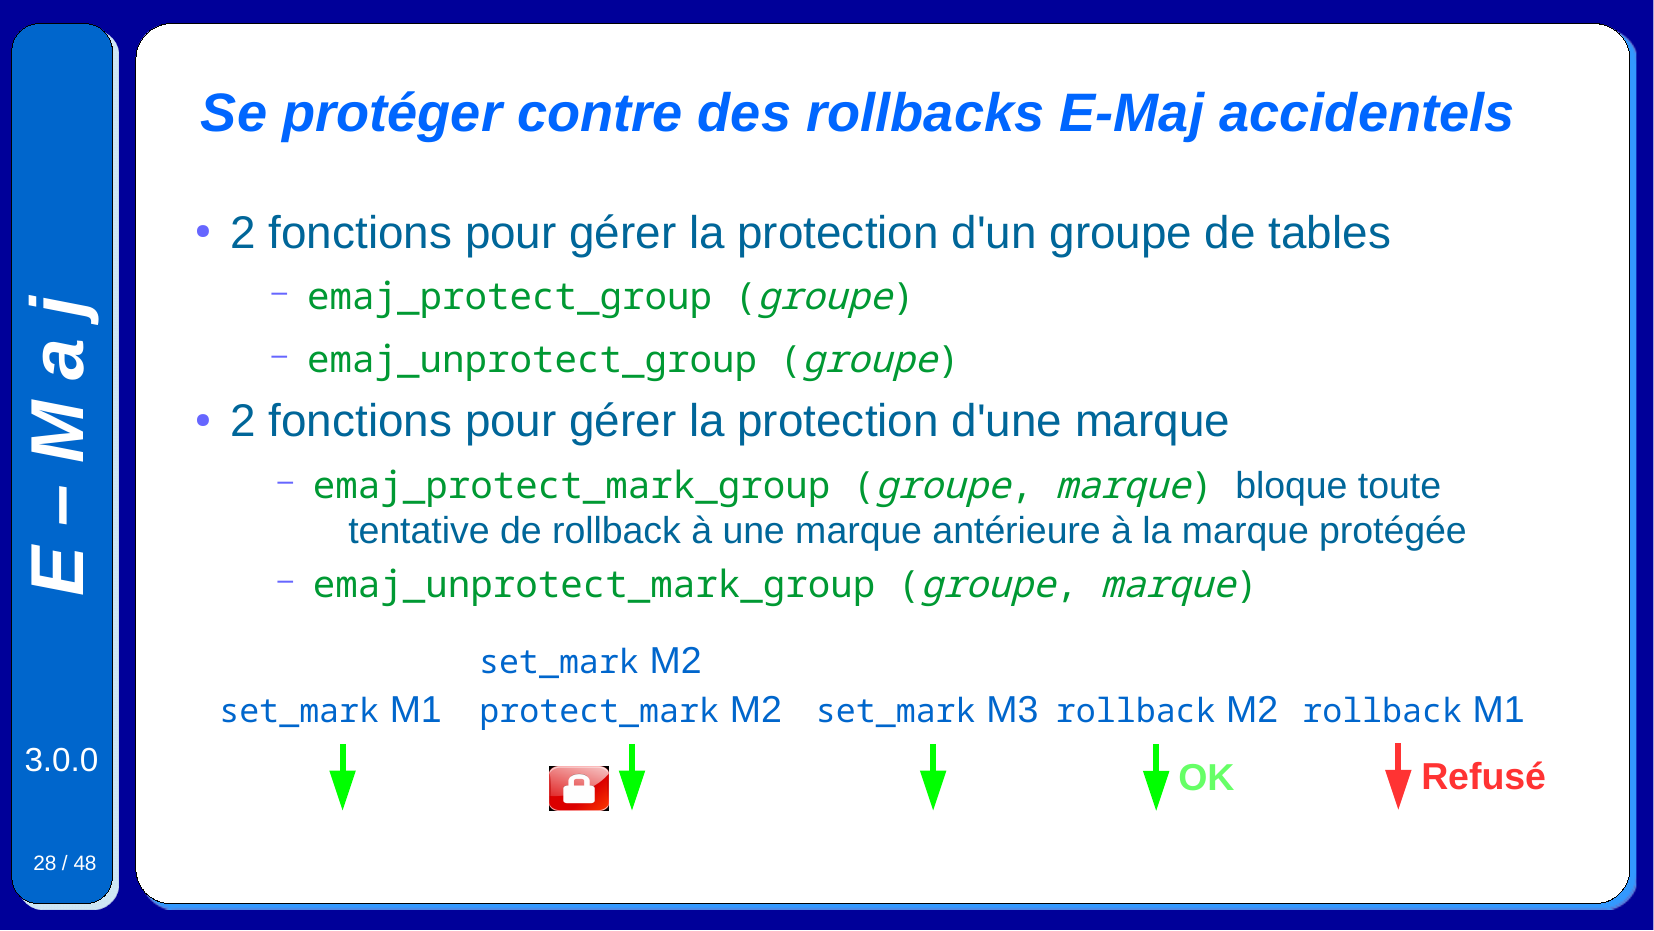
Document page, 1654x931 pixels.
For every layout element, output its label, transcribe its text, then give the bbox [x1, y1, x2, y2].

text_box rollback M2 [1058, 680, 1287, 739]
title Se protéger contre des rollbacks E-Maj accidentels [200, 34, 1575, 191]
picture [549, 766, 609, 811]
text_box Refusé [1396, 748, 1571, 806]
text_box set_mark M1 [204, 680, 461, 739]
text_box protect_mark M2 [464, 680, 797, 739]
text_box OK [1163, 749, 1250, 806]
text_box set_mark M3 [801, 680, 1058, 739]
text_box set_mark M2 [464, 630, 721, 680]
text_box rollback M1 [1287, 680, 1540, 739]
list 2 fonctions pour gérer la protection d'un groupe de tables emaj_protect_group (groupe) emaj_unprotect_group (groupe) 2 fonctions pour gérer la protection d'une marque emaj_protect_mark_group (groupe, marque) bloque toute tentative de rollback à une marque antérieure à la marque protégée emaj_unprotect_mark_group (groupe, marque) [177, 206, 1587, 591]
